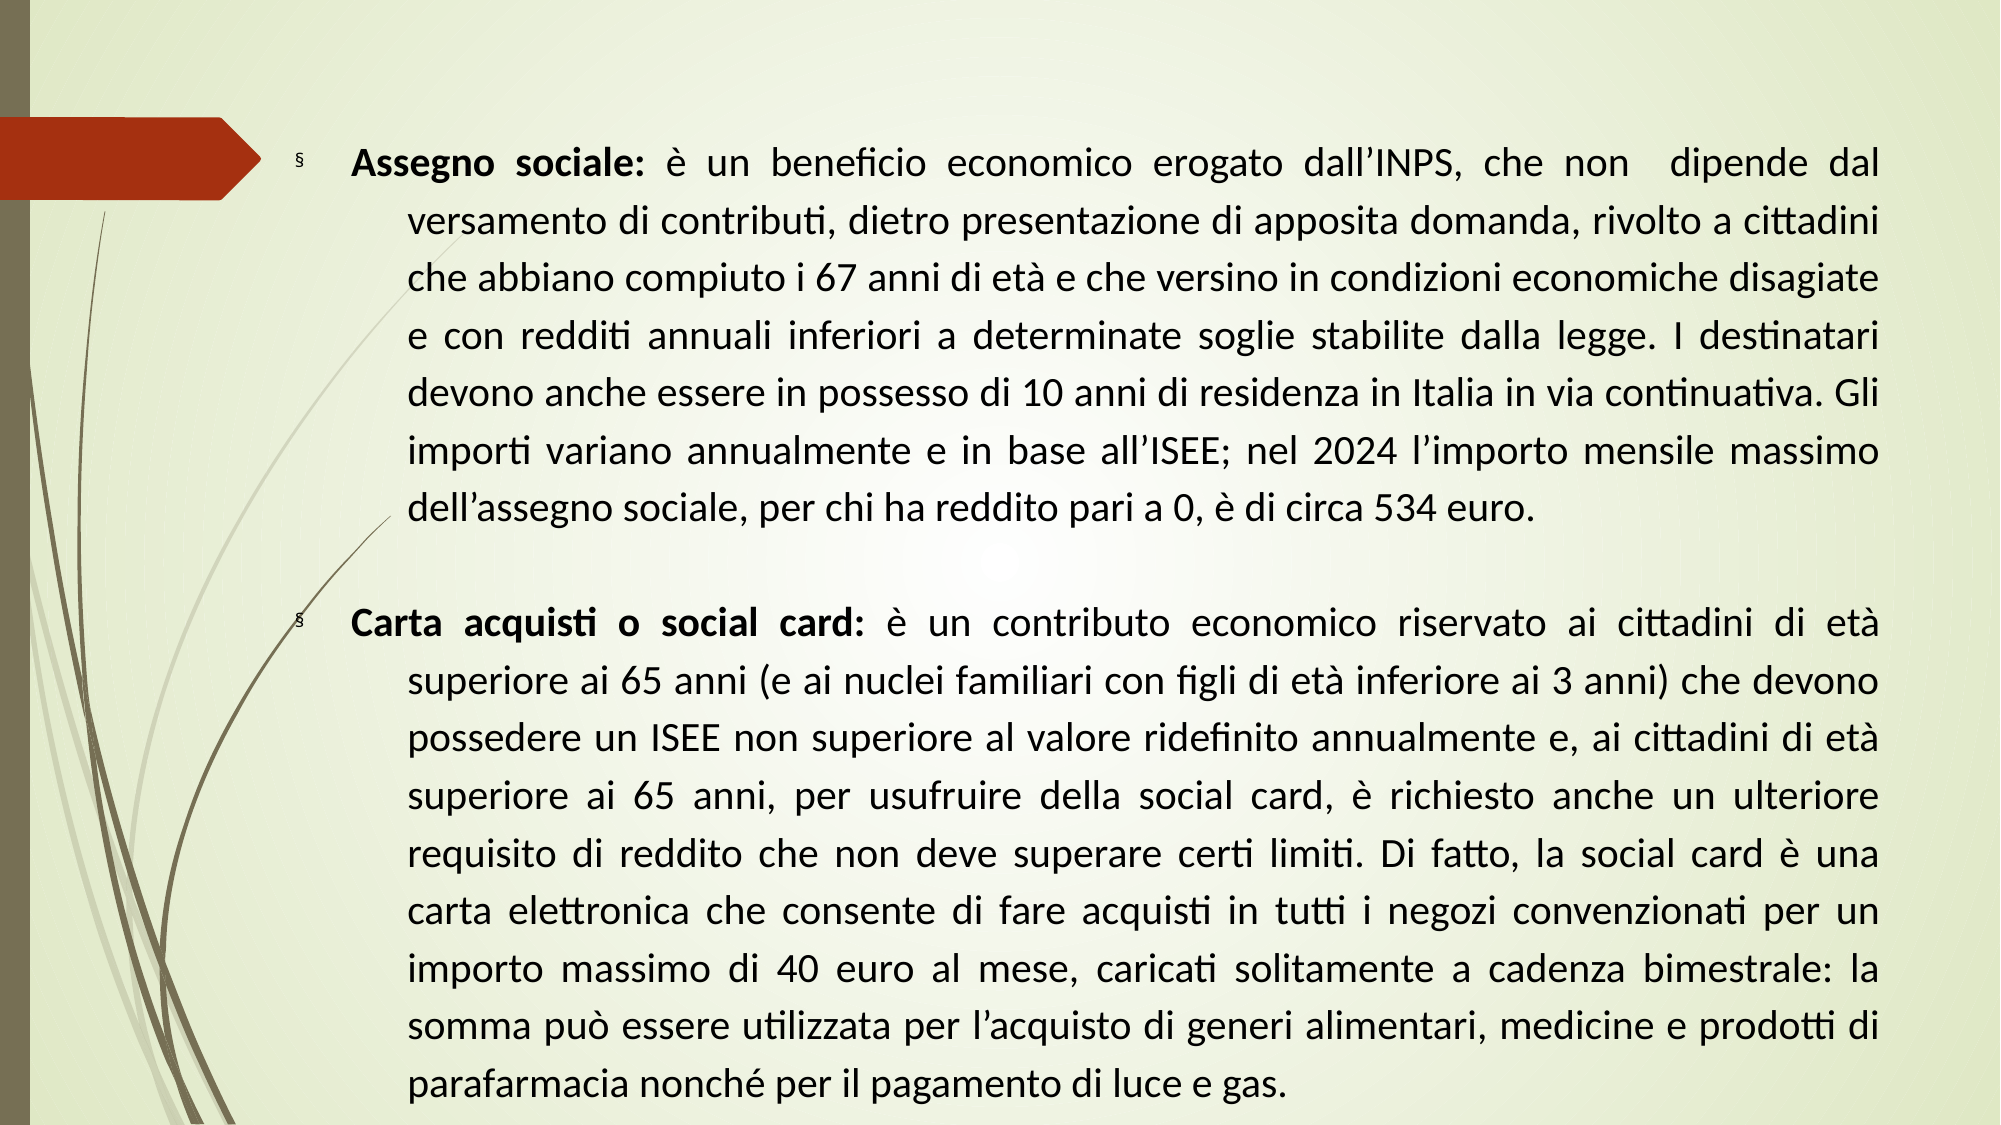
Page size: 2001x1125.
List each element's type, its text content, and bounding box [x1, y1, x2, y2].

text_box Assegno sociale: è un beneficio economico erogato dall’INPS, che non dipende dal versamento di contributi, dietro presentazione di apposita domanda, rivolto a cittadini che abbiano compiuto i 67 anni di età e che versino in condizioni economiche disagiate e con redditi annuali inferiori a determinate soglie stabilite dalla legge. I destinatari devono anche essere in possesso di 10 anni di residenza in Italia in via continuativa. Gli importi variano annualmente e in base all’ISEE; nel 2024 l’importo mensile massimo dell’assegno sociale, per chi ha reddito pari a 0, è di circa 534 euro. Carta acquisti o social card: è un contributo economico riservato ai cittadini di età superiore ai 65 anni (e ai nuclei familiari con figli di età inferiore ai 3 anni) che devono possedere un ISEE non superiore al valore ridefinito annualmente e, ai cittadini di età superiore ai 65 anni, per usufruire della social card, è richiesto anche un ulteriore requisito di reddito che non deve superare certi limiti. Di fatto, la social card è una carta elettronica che consente di fare acquisti in tutti i negozi convenzionati per un importo massimo di 40 euro al mese, caricati solitamente a cadenza bimestrale: la somma può essere utilizzata per l’acquisto di generi alimentari, medicine e prodotti di parafarmacia nonché per il pagamento di luce e gas. [279, 120, 1896, 1119]
